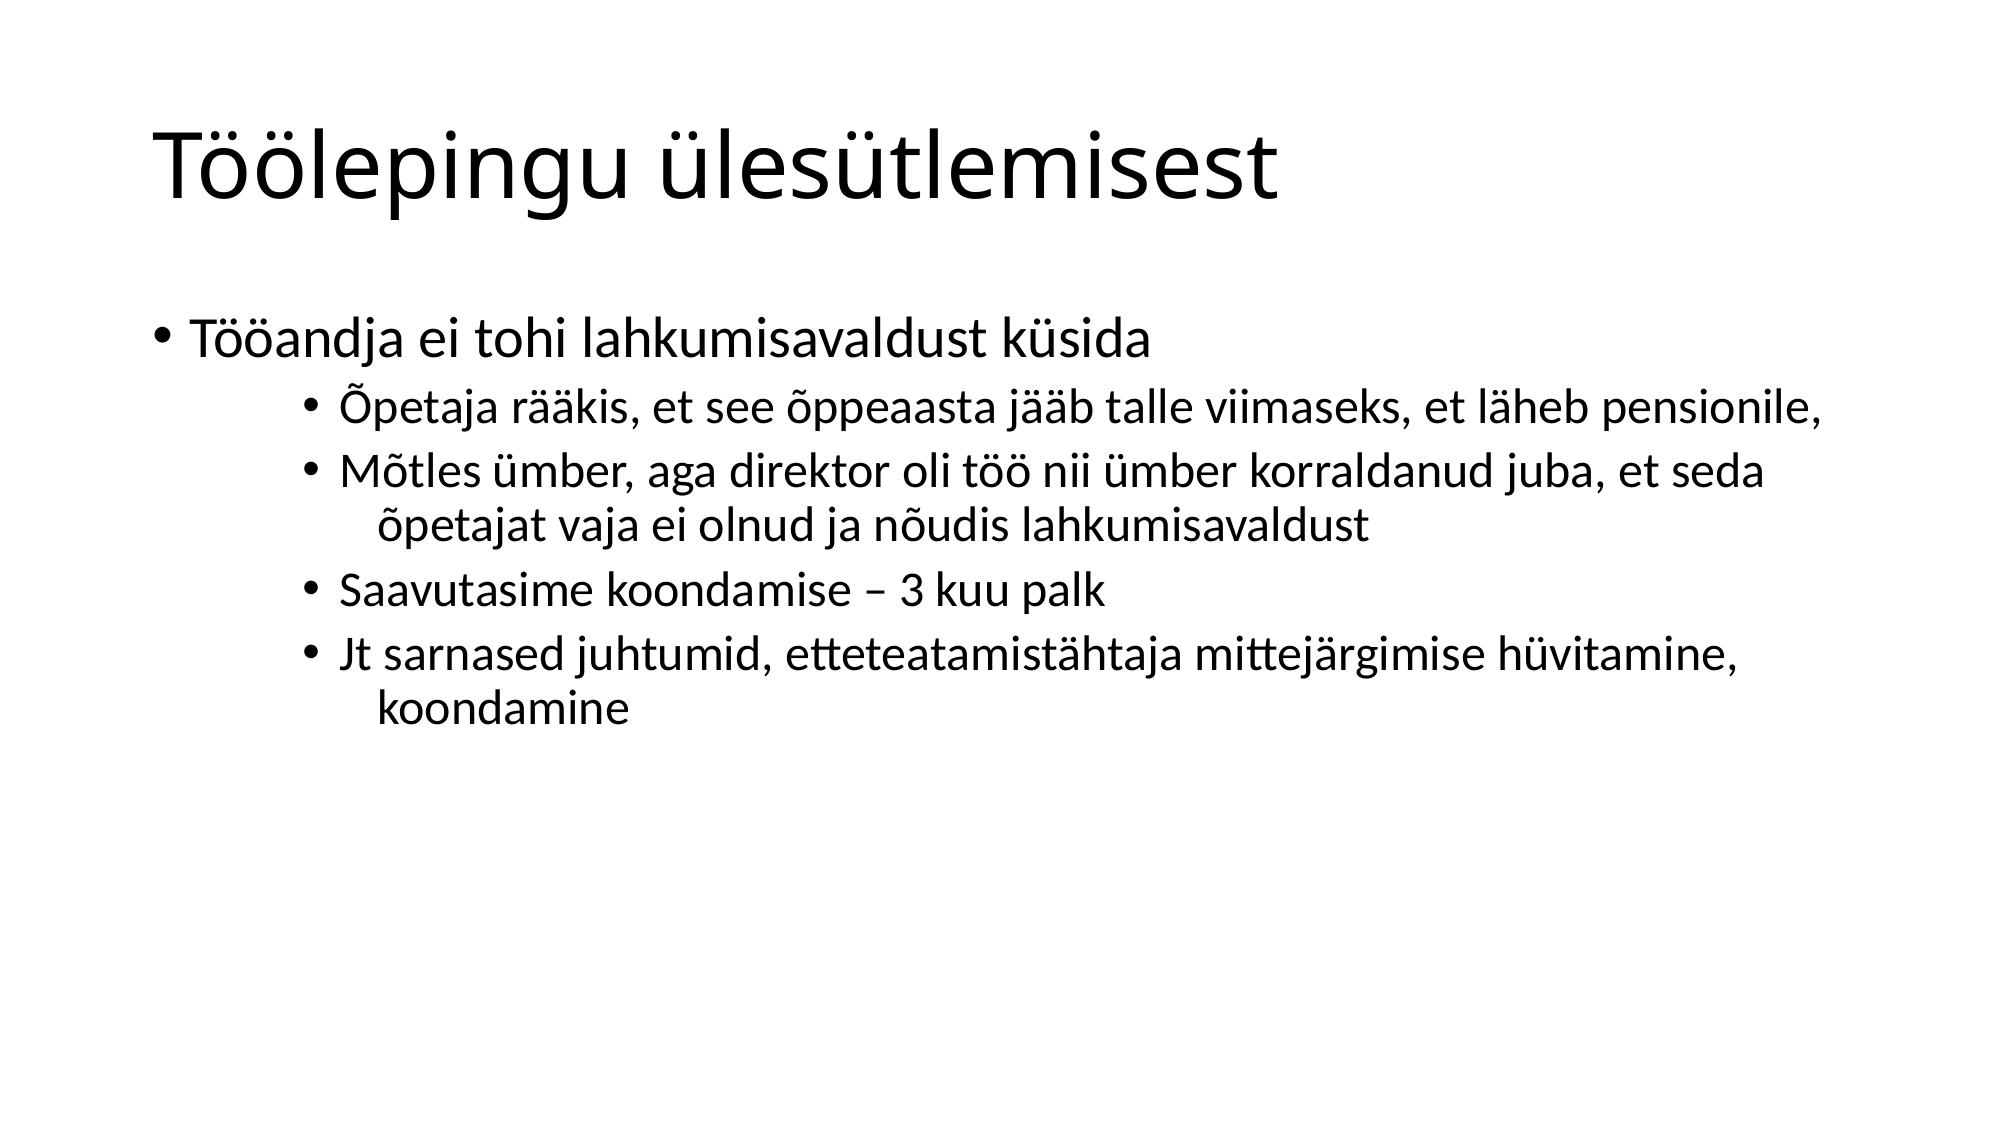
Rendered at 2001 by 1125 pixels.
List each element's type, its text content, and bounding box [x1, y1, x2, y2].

title Töölepingu ülesütlemisest [137, 59, 1863, 278]
list Tööandja ei tohi lahkumisavaldust küsida Õpetaja rääkis, et see õppeaasta jääb talle viimaseks, et läheb pensionile, Mõtles ümber, aga direktor oli töö nii ümber korraldanud juba, et seda õpetajat vaja ei olnud ja nõudis lahkumisavaldust Saavutasime koondamise – 3 kuu palk Jt sarnased juhtumid, etteteatamistähtaja mittejärgimise hüvitamine, koondamine [137, 299, 1863, 1014]
